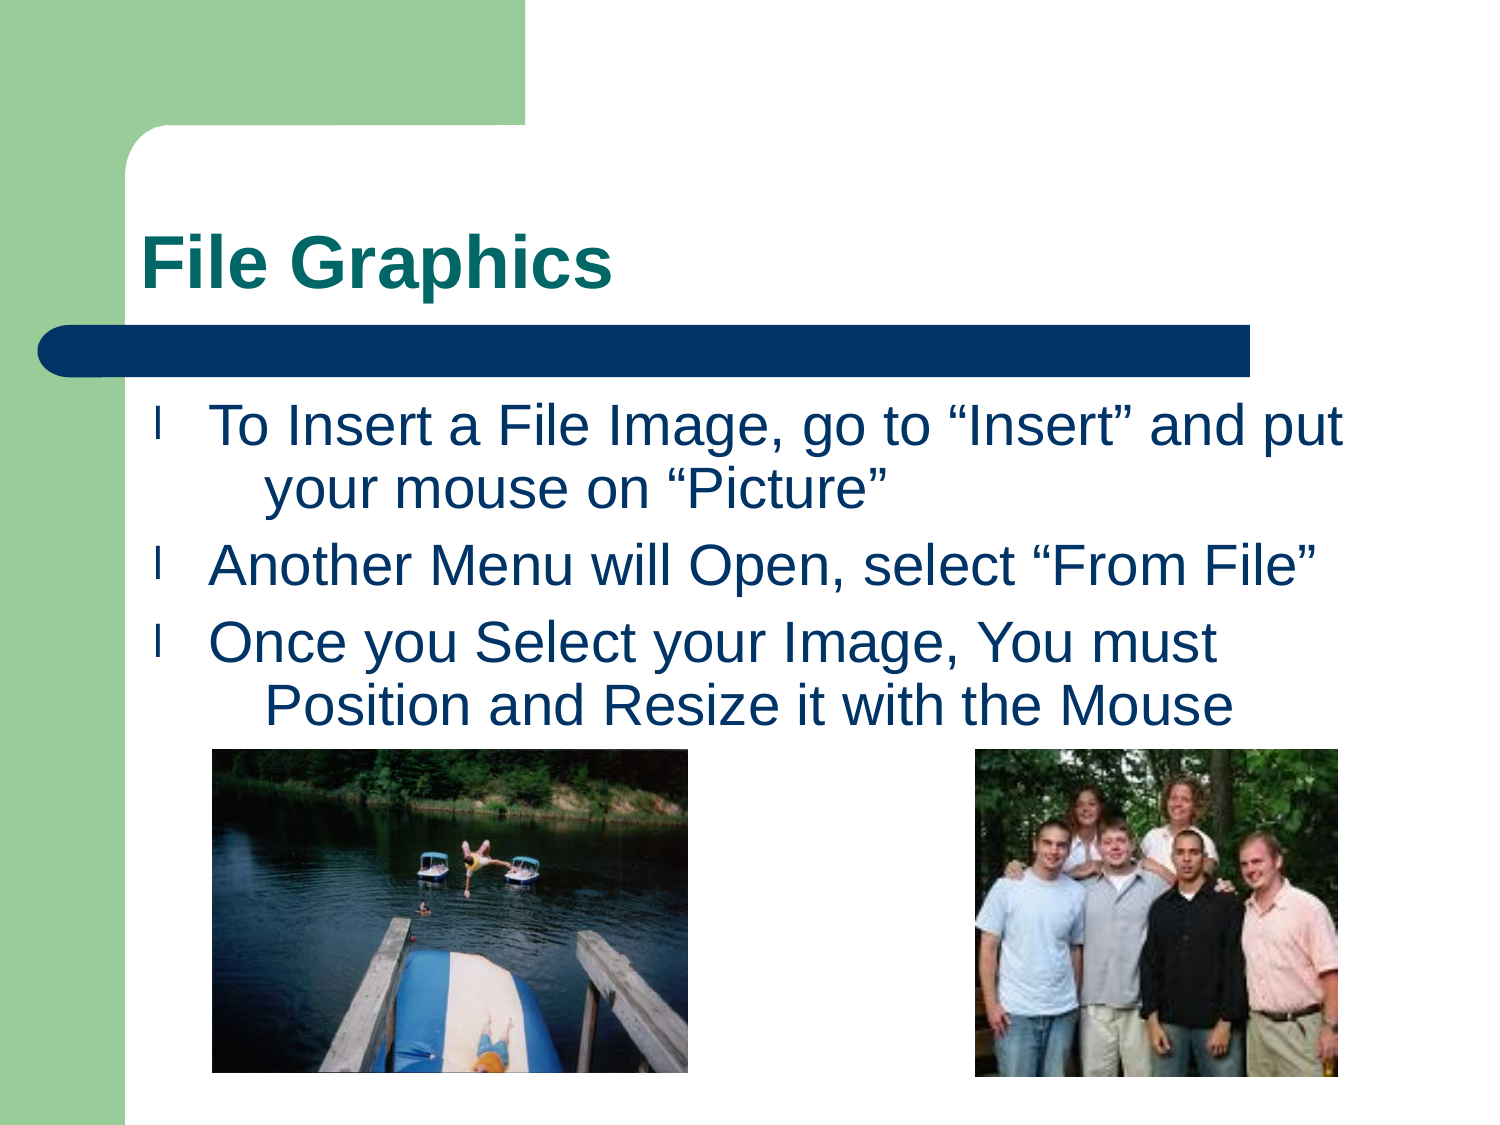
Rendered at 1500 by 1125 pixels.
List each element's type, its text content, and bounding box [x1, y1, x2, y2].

picture [975, 750, 1338, 1077]
picture [212, 750, 688, 1073]
list To Insert a File Image, go to “Insert” and put your mouse on “Picture” Another Menu will Open, select “From File” Once you Select your Image, You must Position and Resize it with the Mouse [137, 387, 1400, 776]
title File Graphics [125, 125, 1426, 313]
